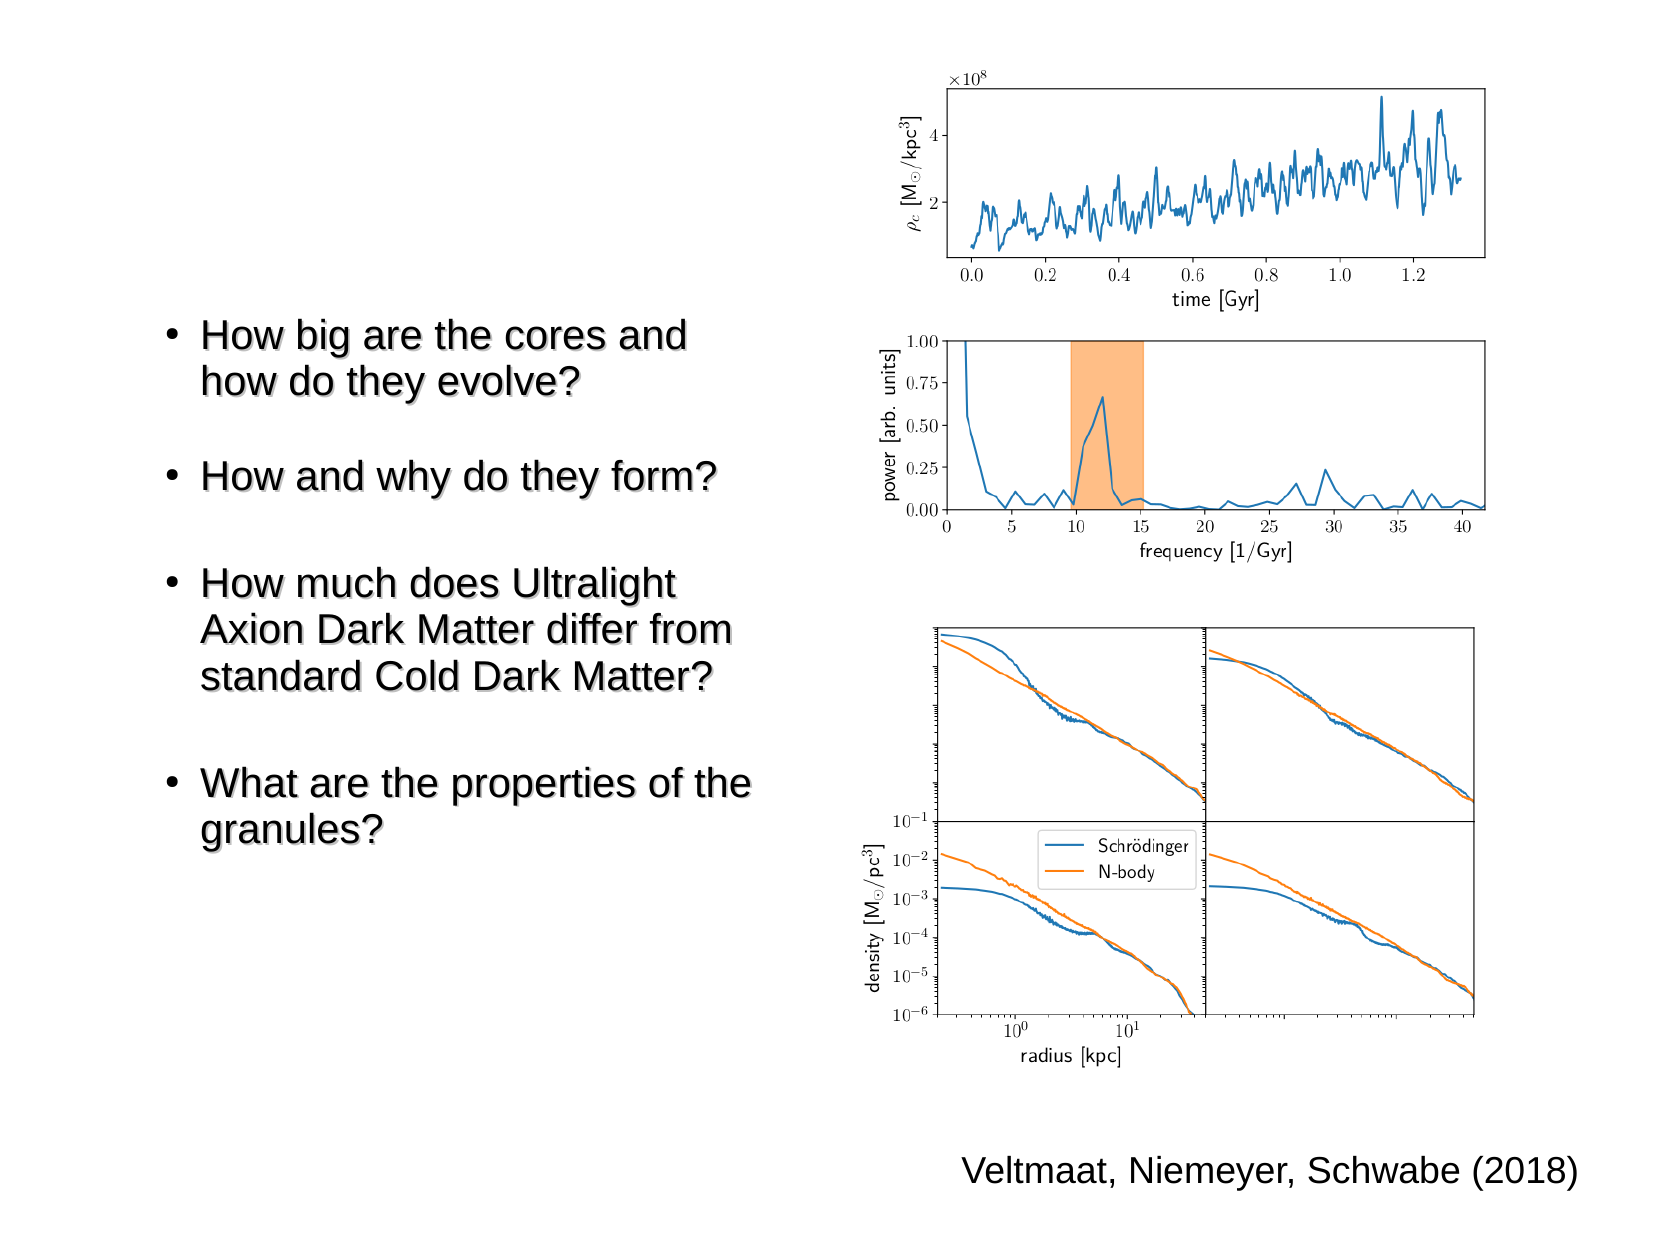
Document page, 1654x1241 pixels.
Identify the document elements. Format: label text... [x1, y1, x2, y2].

text_box Veltmaat, Niemeyer, Schwabe (2018) [946, 1142, 1606, 1241]
picture [855, 48, 1512, 586]
picture [840, 599, 1501, 1090]
text_box How big are the cores and how do they evolve? How and why do they form? How much does Ultralight Axion Dark Matter differ from standard Cold Dark Matter? What are the properties of the granules? [150, 304, 781, 1044]
